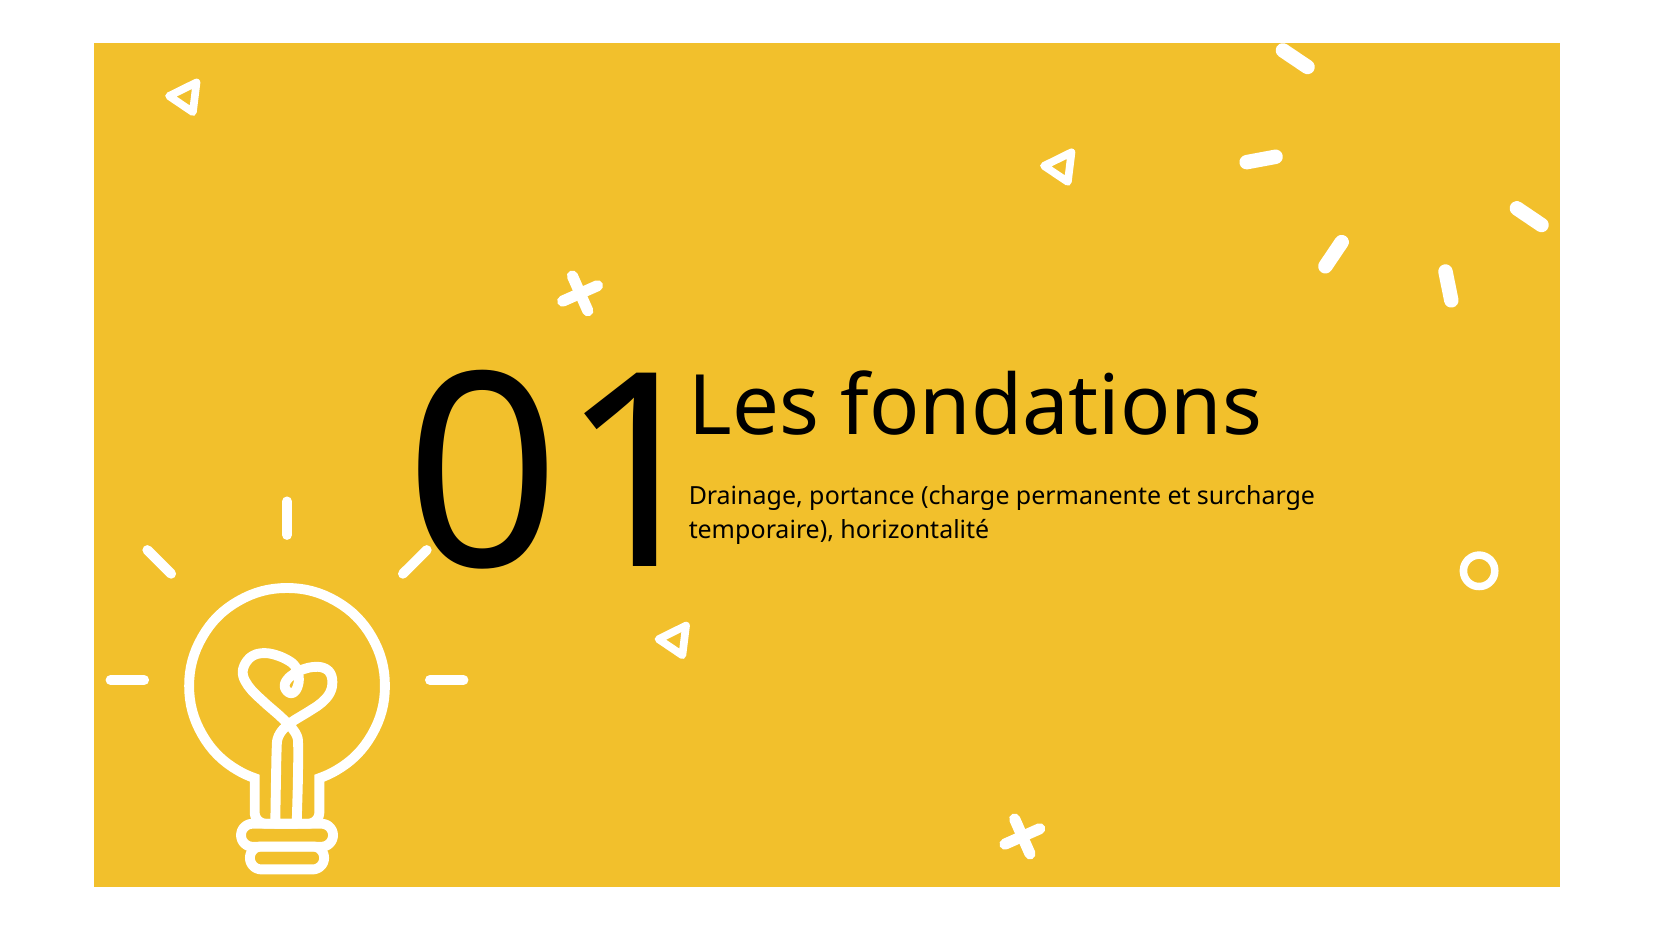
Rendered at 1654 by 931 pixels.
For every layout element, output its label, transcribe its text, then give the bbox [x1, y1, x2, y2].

title 01 [405, 276, 751, 646]
text_box Drainage, portance (charge permanente et surcharge temporaire), horizontalité [751, 460, 1349, 564]
title Les fondations [751, 345, 1409, 459]
